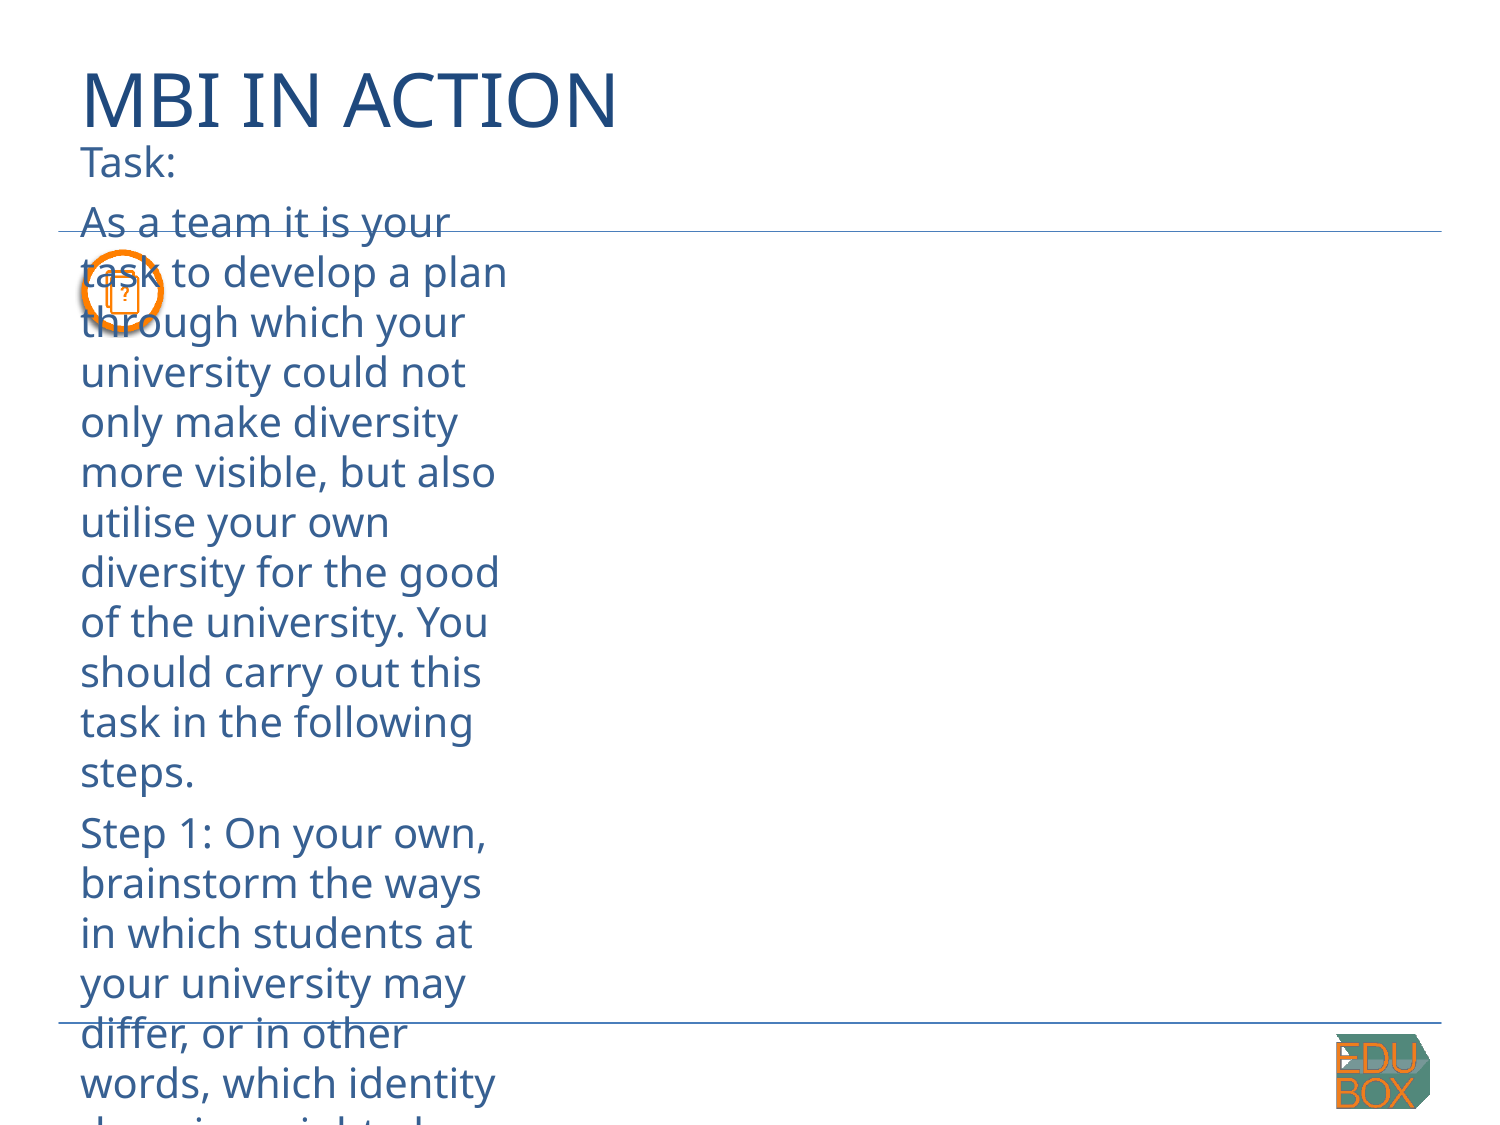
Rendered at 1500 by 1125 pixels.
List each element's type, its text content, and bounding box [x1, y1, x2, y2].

picture [1328, 1047, 1437, 1114]
list Task: As a team it is your task to develop a plan through which your university could not only make diversity more visible, but also utilise your own diversity for the good of the university. You should carry out this task in the following steps. Step 1: On your own, brainstorm the ways in which students at your university may differ, or in other words, which identity domains might play a role among students? You may want to consider the diversity dimensions already looked at previously as well as think about dimensions which are context specific, e.g. being a full time or international student. Step 2: Move into groups of five and use your brainstorming results to develop a diversity wheel which depicts the situation of the university. [171, 247, 1475, 1047]
picture [75, 243, 170, 339]
title MBI IN ACTION [64, 42, 1040, 153]
